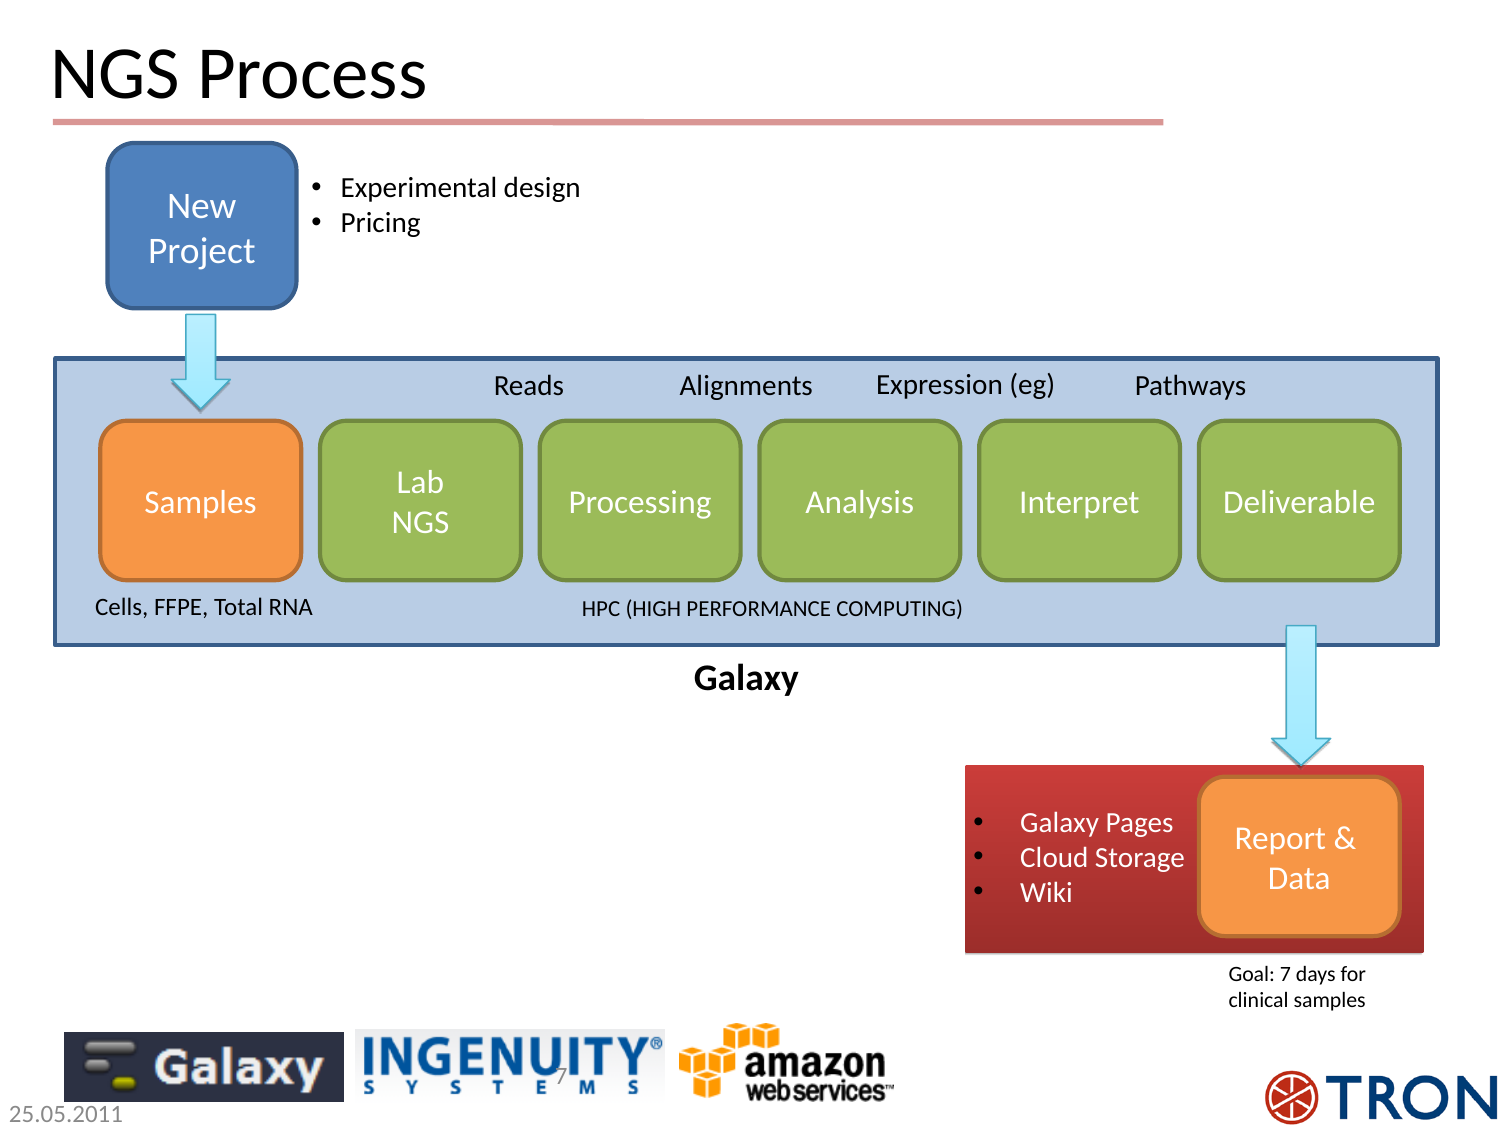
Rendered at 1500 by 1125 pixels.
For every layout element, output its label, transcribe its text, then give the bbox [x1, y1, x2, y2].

text_box Reads [431, 358, 628, 409]
text_box Alignments [648, 358, 845, 409]
picture [355, 1029, 665, 1105]
text_box New Project [107, 142, 297, 309]
text_box Expression (eg) [855, 357, 1076, 408]
text_box Report & Data [1200, 776, 1400, 937]
picture [64, 1032, 344, 1082]
text_box Galaxy Pages Cloud Storage Wiki [958, 795, 1221, 918]
text_box [539, 1044, 890, 1105]
text_box Interpret [979, 420, 1181, 581]
text_box Experimental design Pricing [296, 161, 644, 247]
picture [679, 1023, 894, 1102]
text_box [55, 314, 1437, 953]
text_box Lab NGS [320, 420, 521, 581]
text_box Goal: 7 days for clinical samples [1213, 952, 1386, 1021]
text_box NGS Process [35, 16, 645, 123]
text_box Processing [539, 420, 741, 581]
text_box Cells, FFPE, Total RNA [53, 582, 356, 629]
text_box 25.05.2011 [0, 1082, 344, 1125]
text_box Analysis [759, 420, 961, 581]
text_box HPC (HIGH PERFORMANCE COMPUTING) [501, 586, 1044, 630]
text_box Galaxy [554, 645, 939, 706]
text_box Pathways [1104, 358, 1277, 409]
text_box Samples [100, 420, 302, 581]
text_box Deliverable [1198, 420, 1400, 581]
picture [1250, 1069, 1500, 1125]
